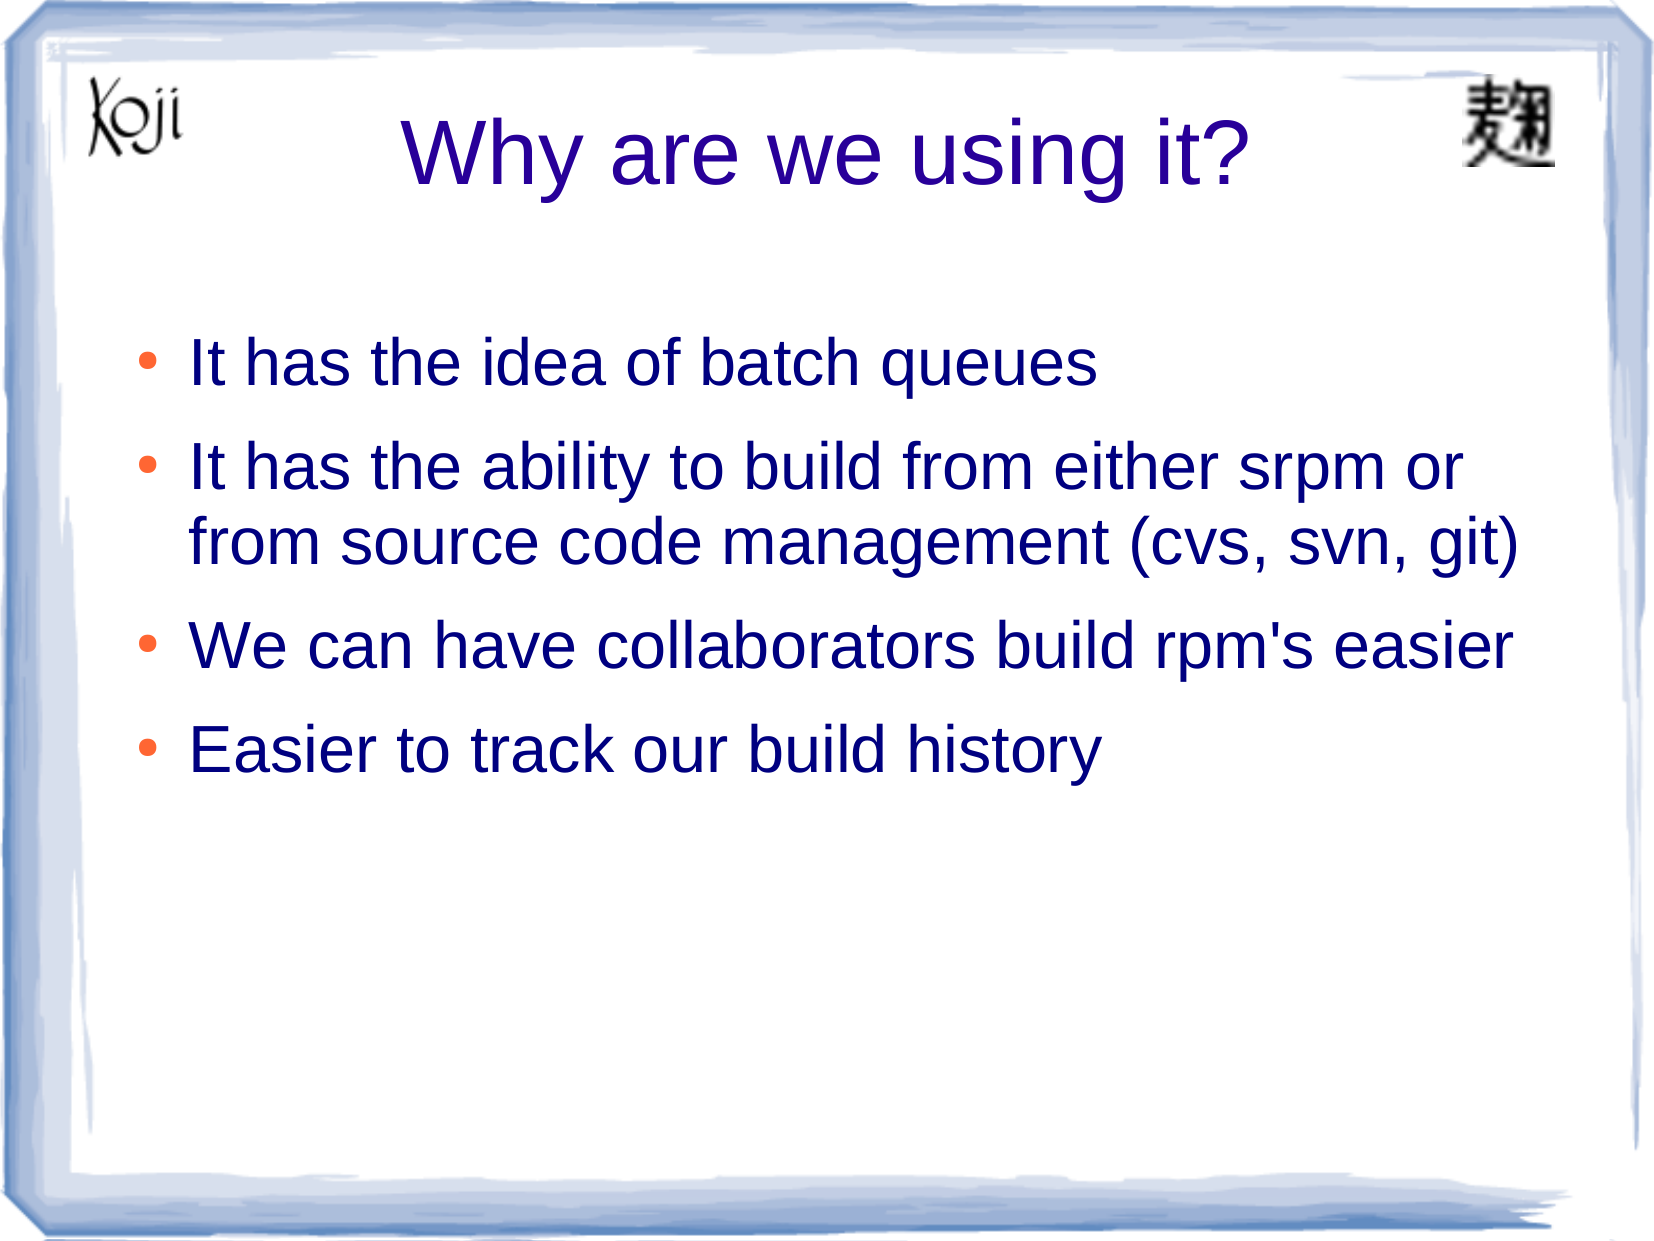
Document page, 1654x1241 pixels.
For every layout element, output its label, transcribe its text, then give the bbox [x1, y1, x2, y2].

picture [0, 0, 1654, 1241]
title Why are we using it? [82, 49, 1571, 257]
list It has the idea of batch queues It has the ability to build from either srpm or from source code management (cvs, svn, git) We can have collaborators build rpm's easier Easier to track our build history [118, 324, 1571, 990]
